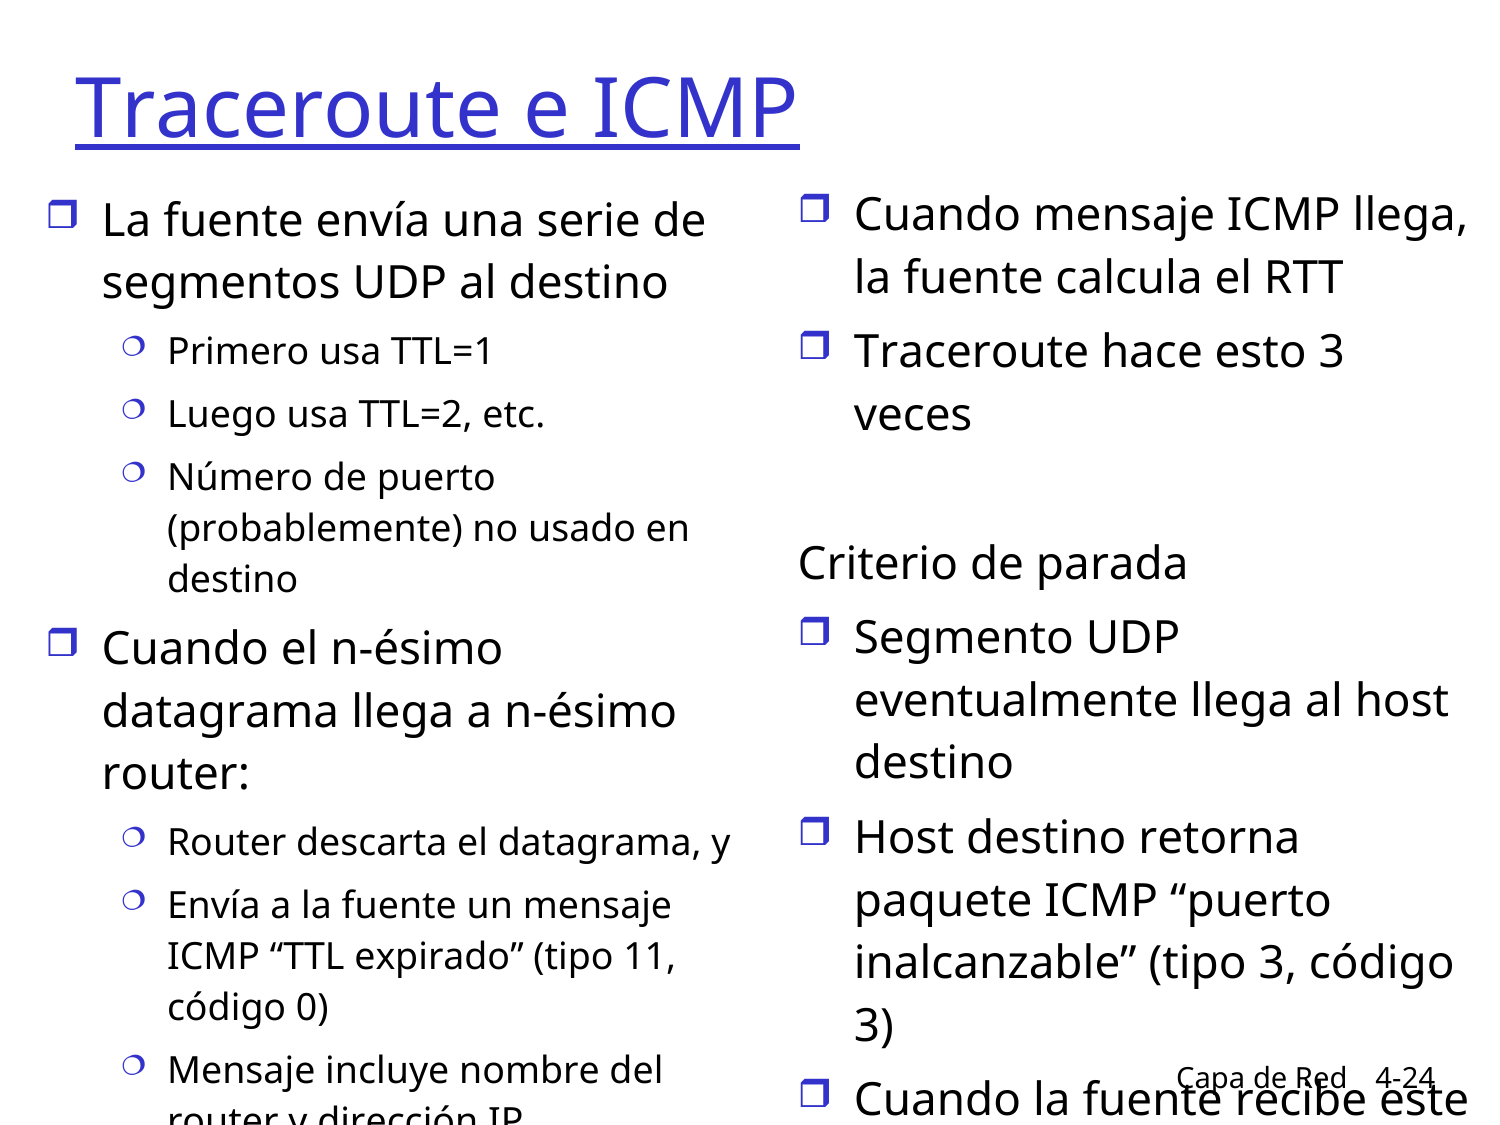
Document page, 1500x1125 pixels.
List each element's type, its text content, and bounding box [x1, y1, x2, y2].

title Traceroute e ICMP [75, 23, 1463, 188]
list La fuente envía una serie de segmentos UDP al destino Primero usa TTL=1 Luego usa TTL=2, etc. Número de puerto (probablemente) no usado en destino Cuando el n-ésimo datagrama llega a n-ésimo router: Router descarta el datagrama, y Envía a la fuente un mensaje ICMP “TTL expirado” (tipo 11, código 0) Mensaje incluye nombre del router y dirección IP [45, 187, 747, 1029]
list Cuando mensaje ICMP llega, la fuente calcula el RTT Traceroute hace esto 3 veces Criterio de parada Segmento UDP eventualmente llega al host destino Host destino retorna paquete ICMP “puerto inalcanzable” (tipo 3, código 3) Cuando la fuente recibe este ICMP, para. [797, 181, 1475, 1023]
